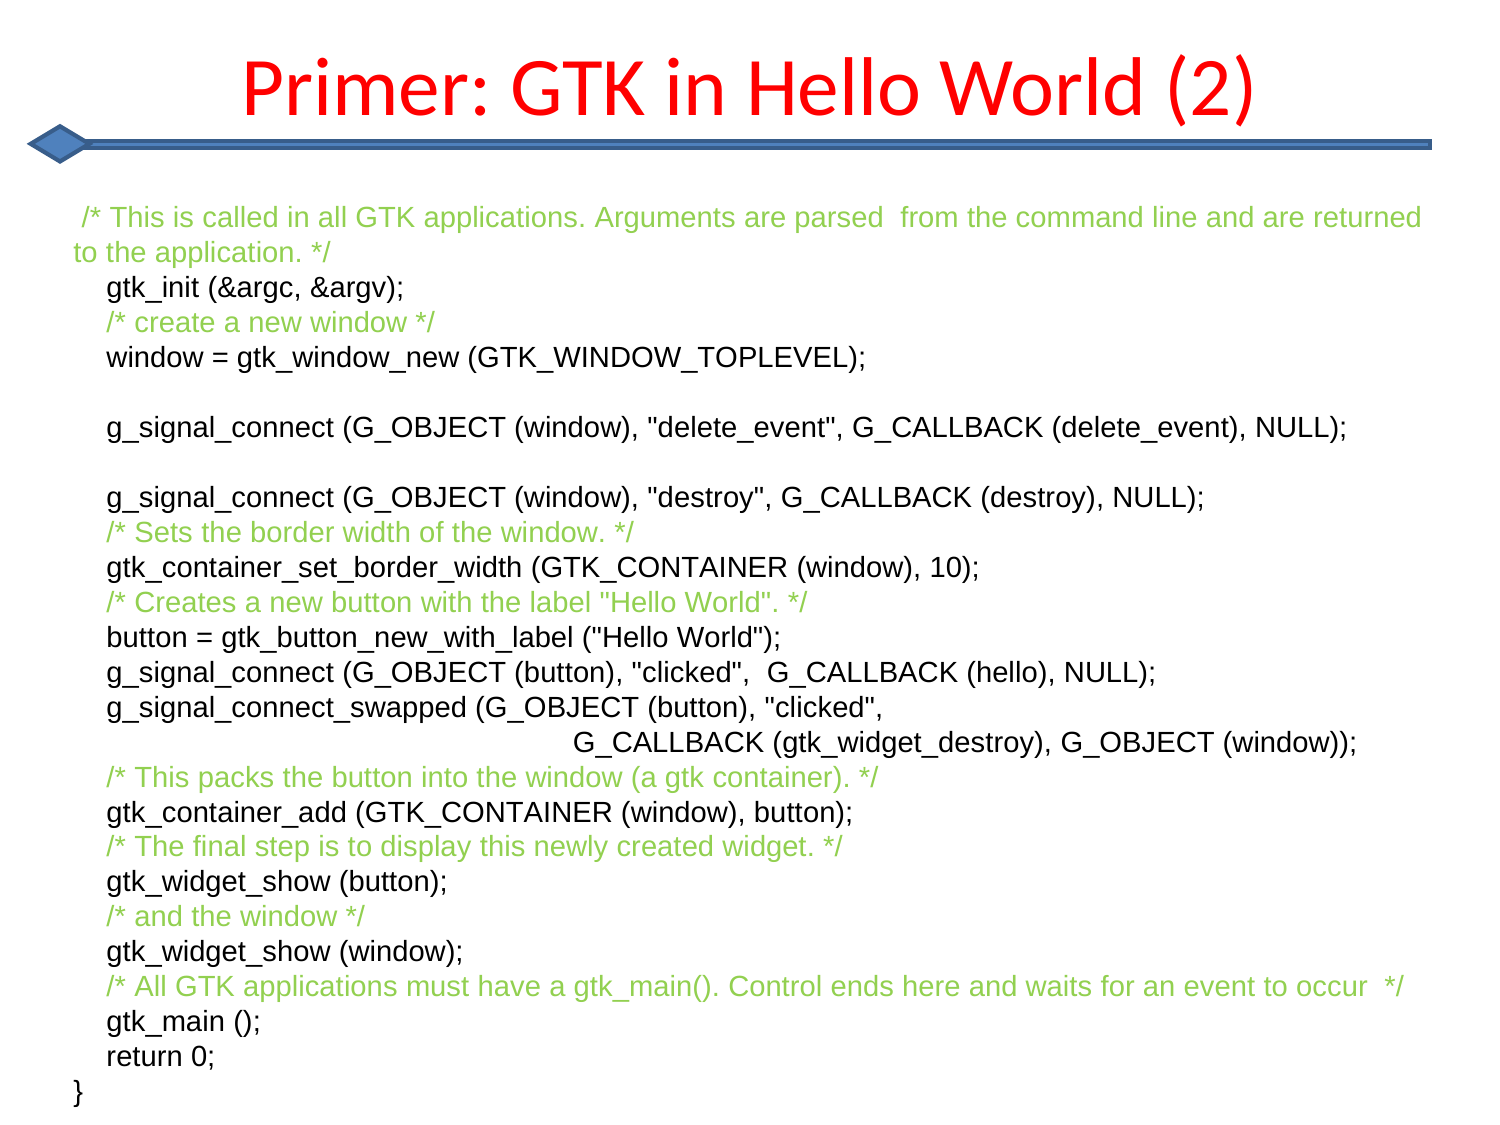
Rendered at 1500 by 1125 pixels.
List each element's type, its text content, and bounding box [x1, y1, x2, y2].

title Primer: GTK in Hello World (2) [75, 23, 1426, 141]
text_box /* This is called in all GTK applications. Arguments are parsed from the command line and are returned to the application. */ gtk_init (&argc, &argv); /* create a new window */ window = gtk_window_new (GTK_WINDOW_TOPLEVEL); g_signal_connect (G_OBJECT (window), "delete_event", G_CALLBACK (delete_event), NULL); g_signal_connect (G_OBJECT (window), "destroy", G_CALLBACK (destroy), NULL); /* Sets the border width of the window. */ gtk_container_set_border_width (GTK_CONTAINER (window), 10); /* Creates a new button with the label "Hello World". */ button = gtk_button_new_with_label ("Hello World"); g_signal_connect (G_OBJECT (button), "clicked", G_CALLBACK (hello), NULL); g_signal_connect_swapped (G_OBJECT (button), "clicked", G_CALLBACK (gtk_widget_destroy), G_OBJECT (window)); /* This packs the button into the window (a gtk container). */ gtk_container_add (GTK_CONTAINER (window), button); /* The final step is to display this newly created widget. */ gtk_widget_show (button); /* and the window */ gtk_widget_show (window); /* All GTK applications must have a gtk_main(). Control ends here and waits for an event to occur */ gtk_main (); return 0; } [58, 190, 1442, 1116]
